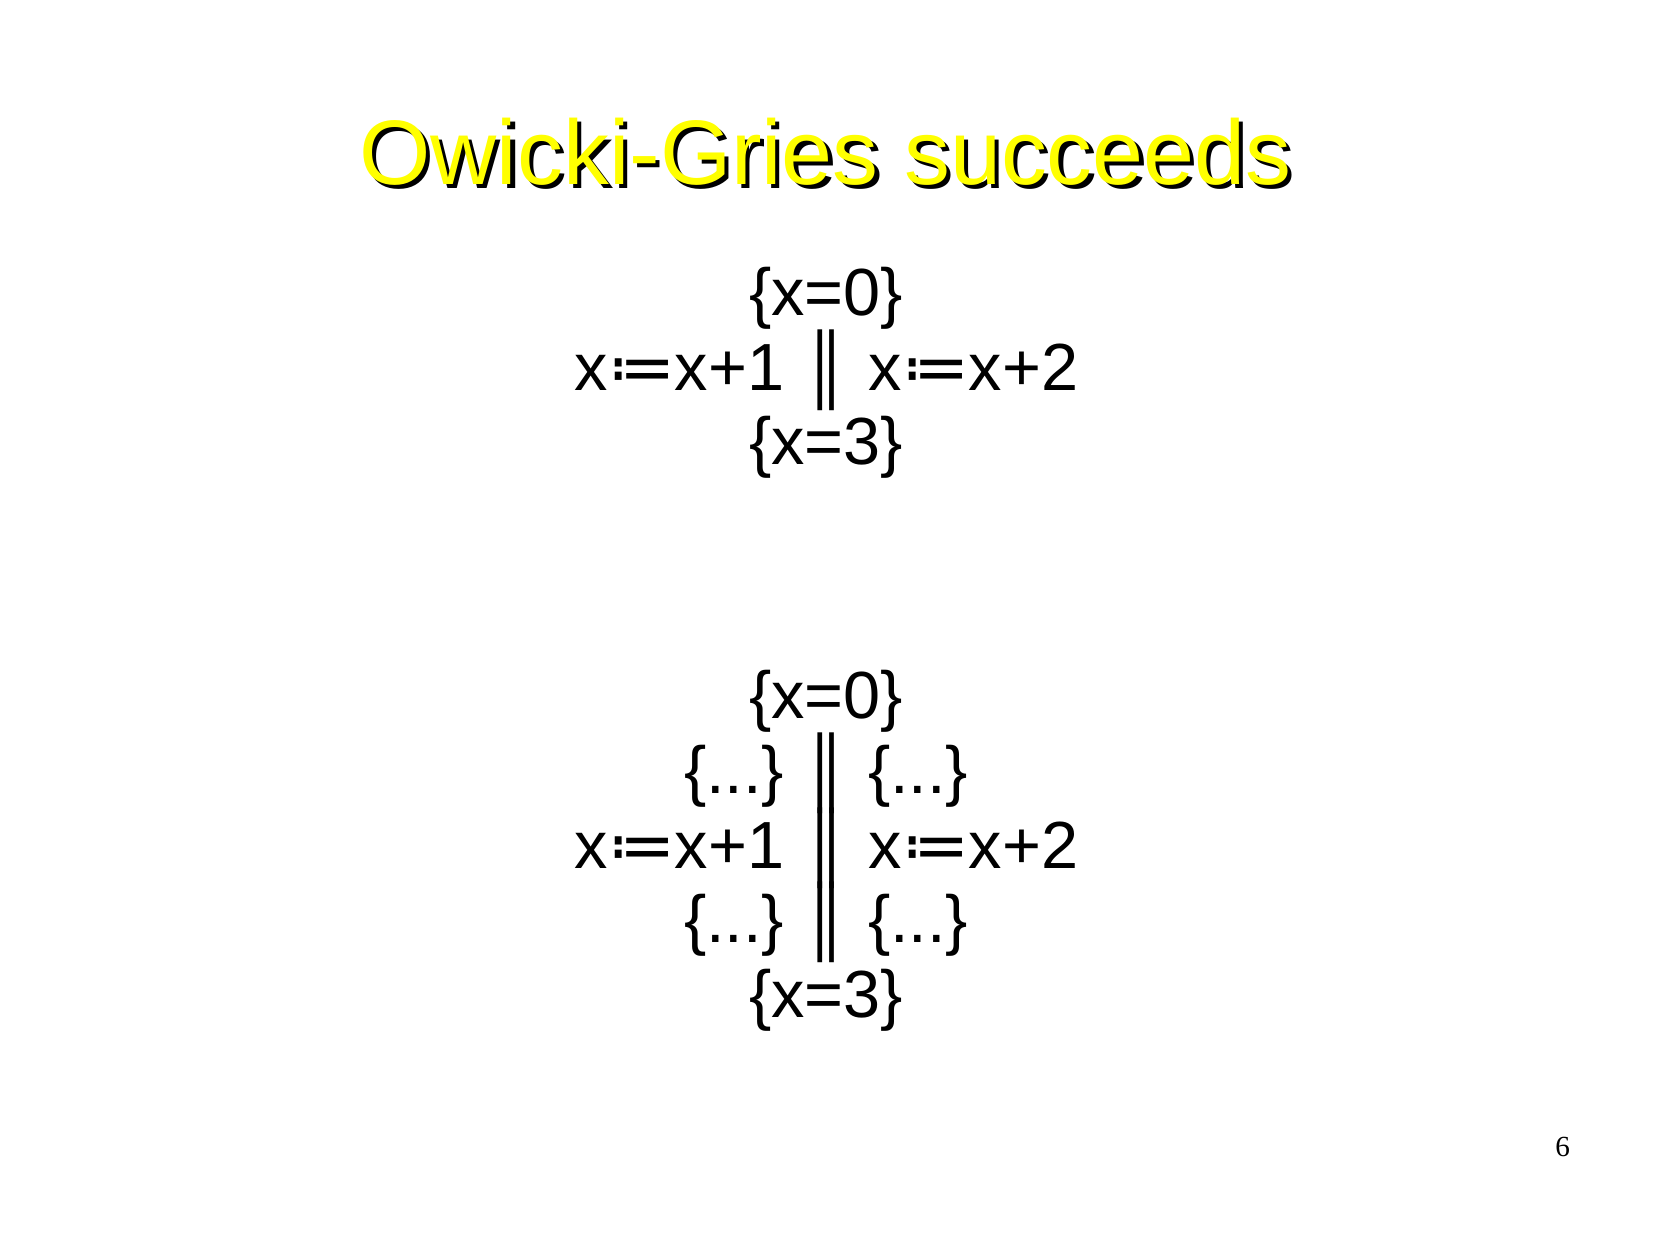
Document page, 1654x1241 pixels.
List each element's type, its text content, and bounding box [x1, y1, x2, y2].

title Owicki-Gries succeeds [82, 56, 1571, 250]
list {x=0} x≔x+1 ║ x≔x+2 {x=3} {x=0} {...} ║ {...} x≔x+1 ║ x≔x+2 {...} ║ {...} {x=3} [82, 254, 1571, 1206]
